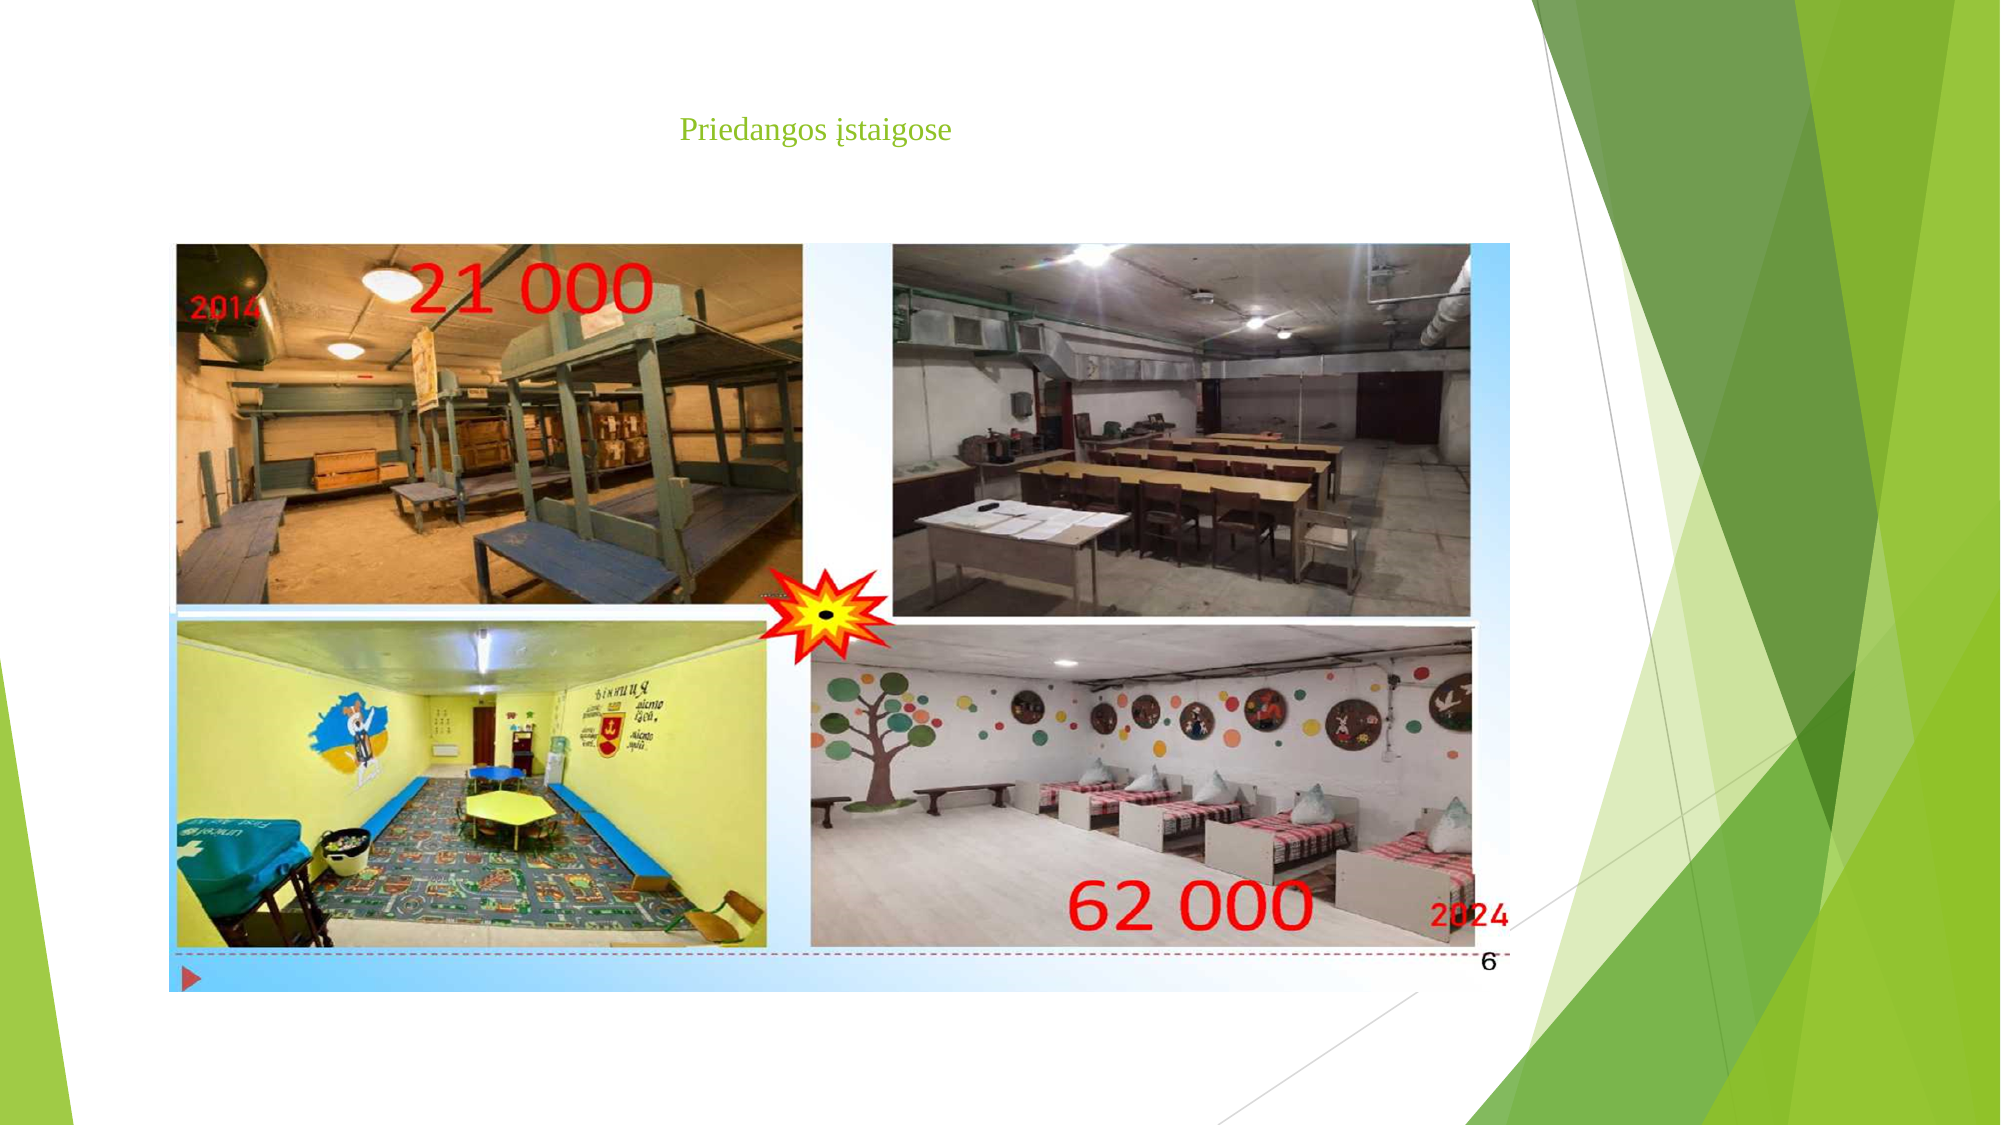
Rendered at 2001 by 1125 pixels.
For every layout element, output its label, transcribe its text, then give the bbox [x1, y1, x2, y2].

title Priedangos įstaigose [111, 99, 1522, 317]
picture [169, 243, 1510, 992]
